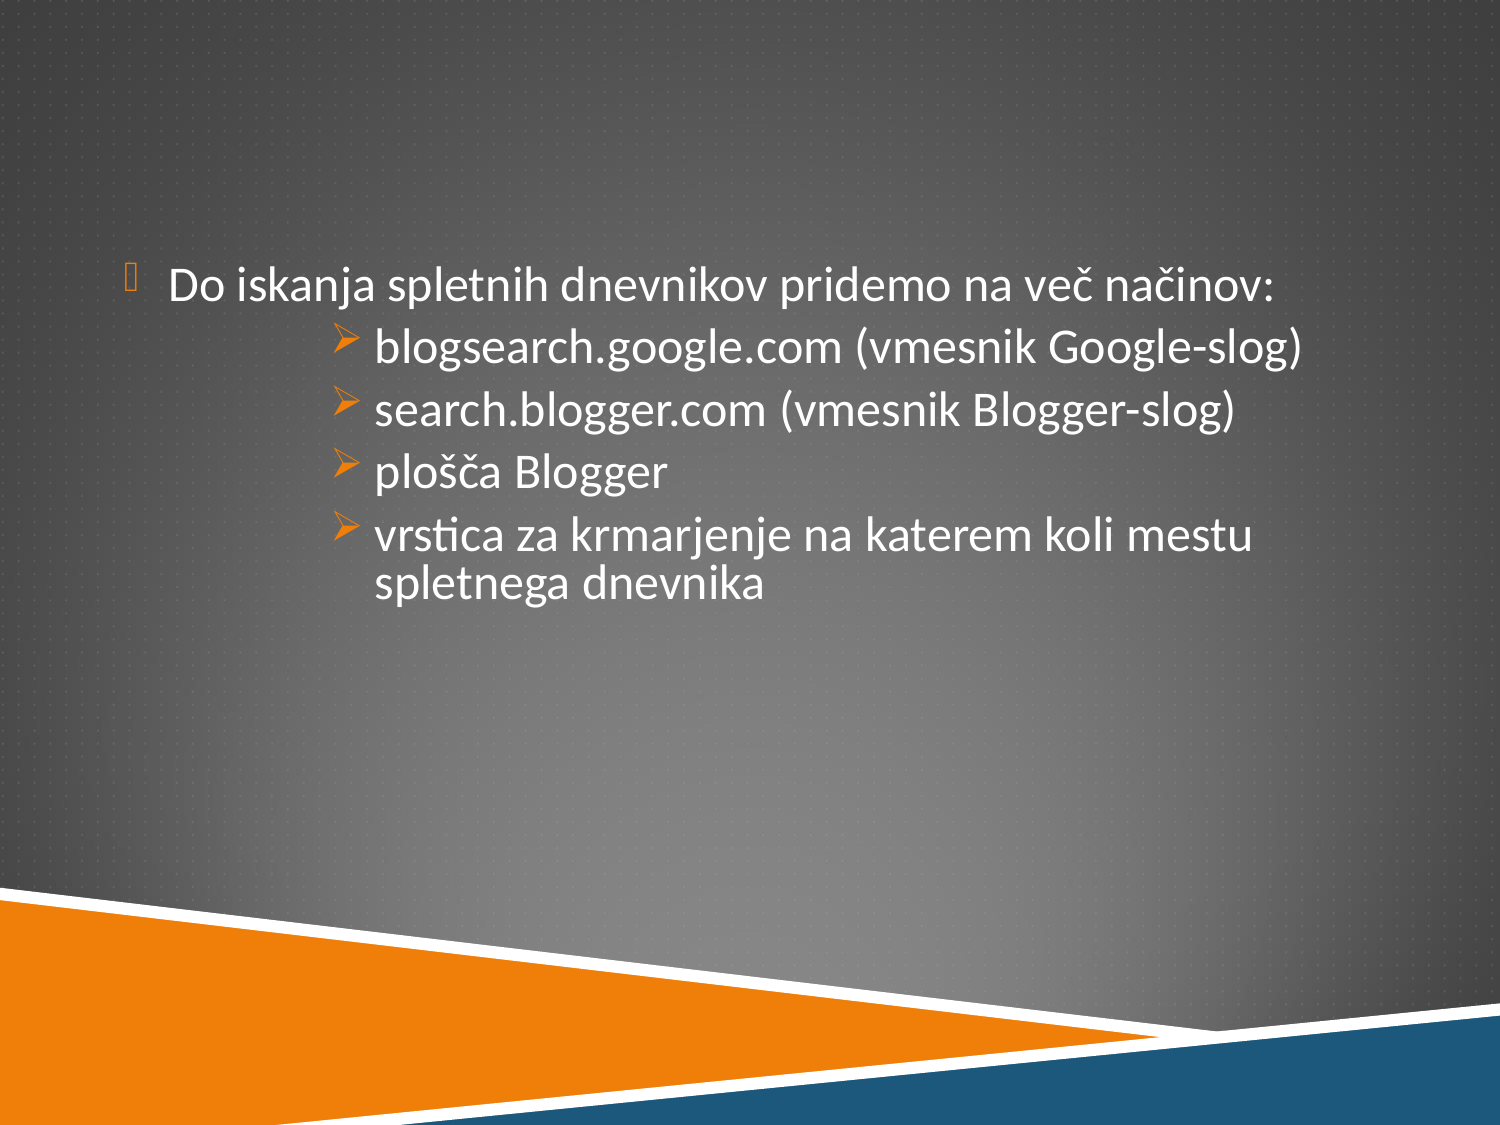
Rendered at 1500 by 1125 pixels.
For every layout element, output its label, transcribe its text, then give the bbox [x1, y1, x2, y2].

list Do iskanja spletnih dnevnikov pridemo na več načinov: blogsearch.google.com (vmesnik Google-slog) search.blogger.com (vmesnik Blogger-slog) plošča Blogger vrstica za krmarjenje na katerem koli mestu spletnega dnevnika [112, 255, 1388, 727]
picture [0, 0, 1500, 1031]
